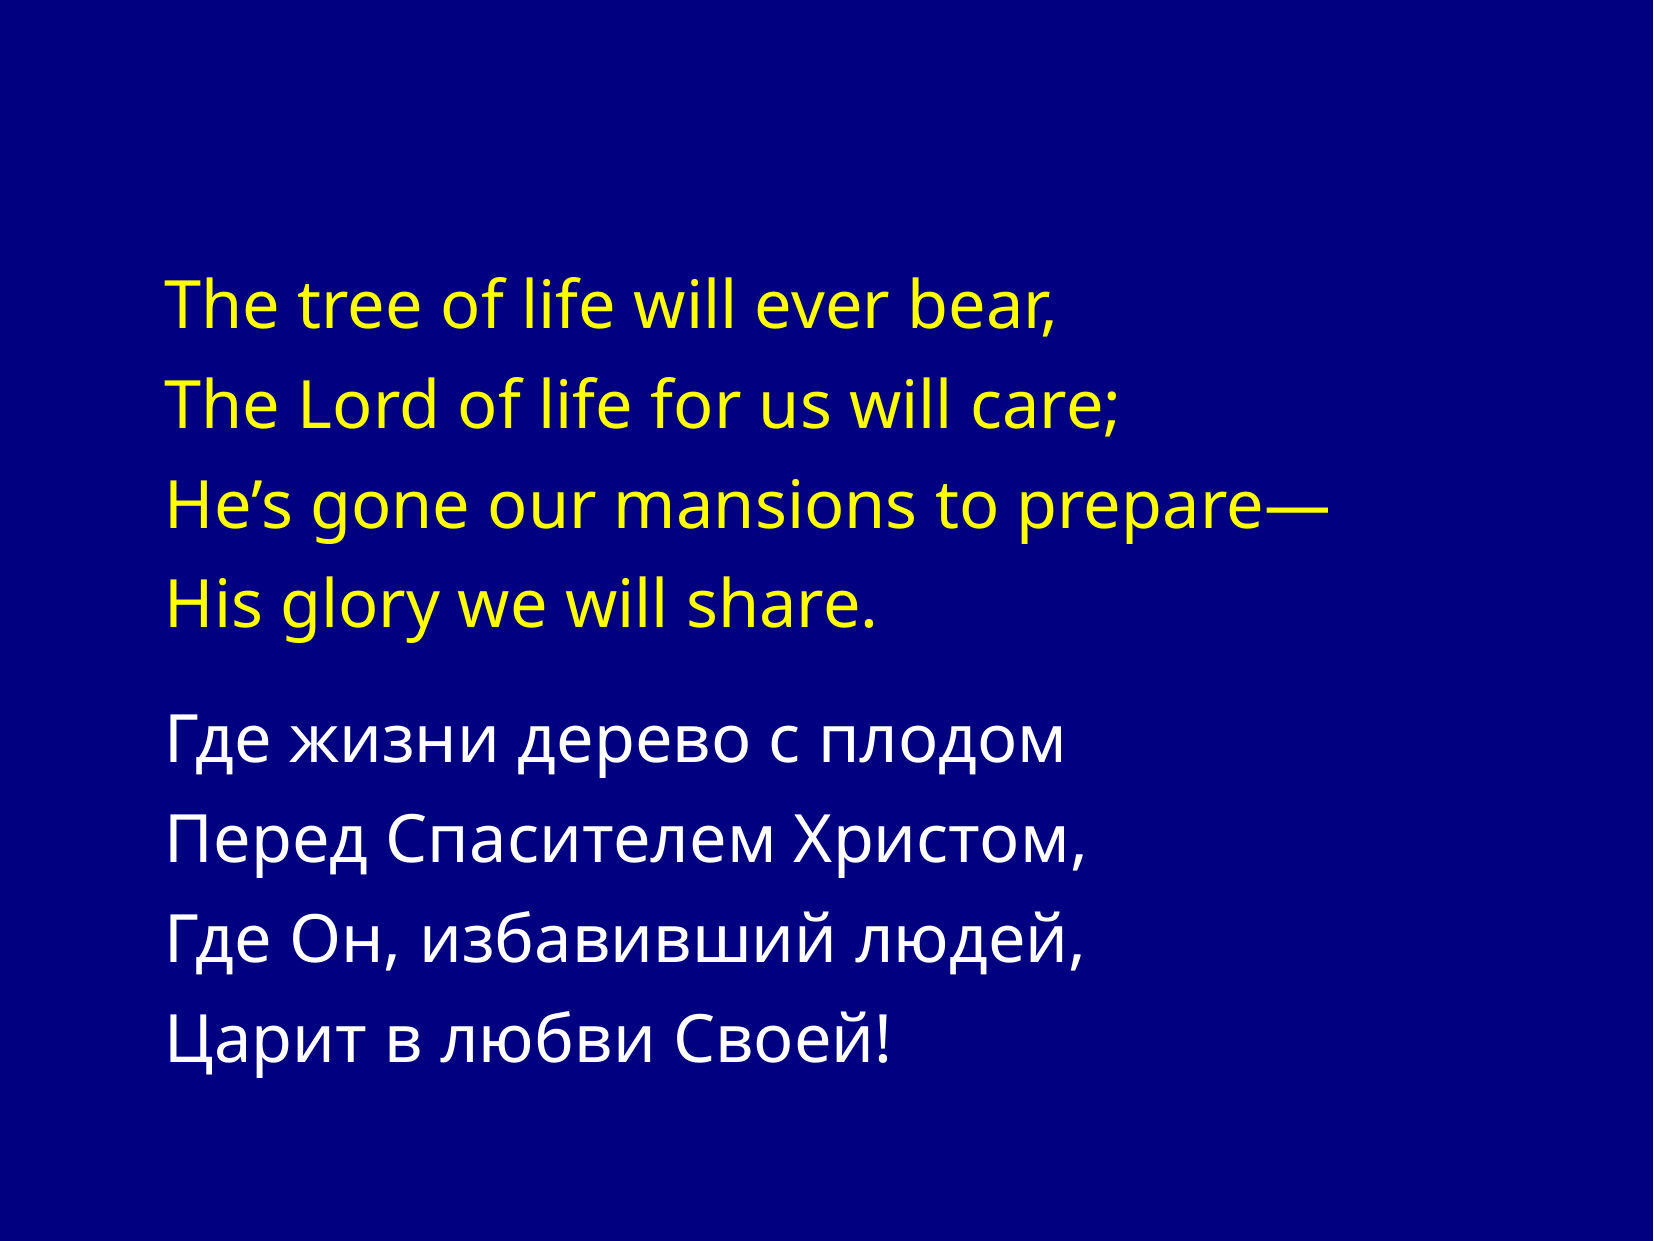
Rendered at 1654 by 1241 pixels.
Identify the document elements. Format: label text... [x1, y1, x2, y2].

text_box The tree of life will ever bear, The Lord of life for us will care; He’s gone our mansions to prepare— His glory we will share. [37, 150, 1576, 638]
text_box Где жизни дерево с плодом Перед Спасителем Христом, Где Он, избавивший людей, Царит в любви Своей! [37, 675, 1576, 1163]
